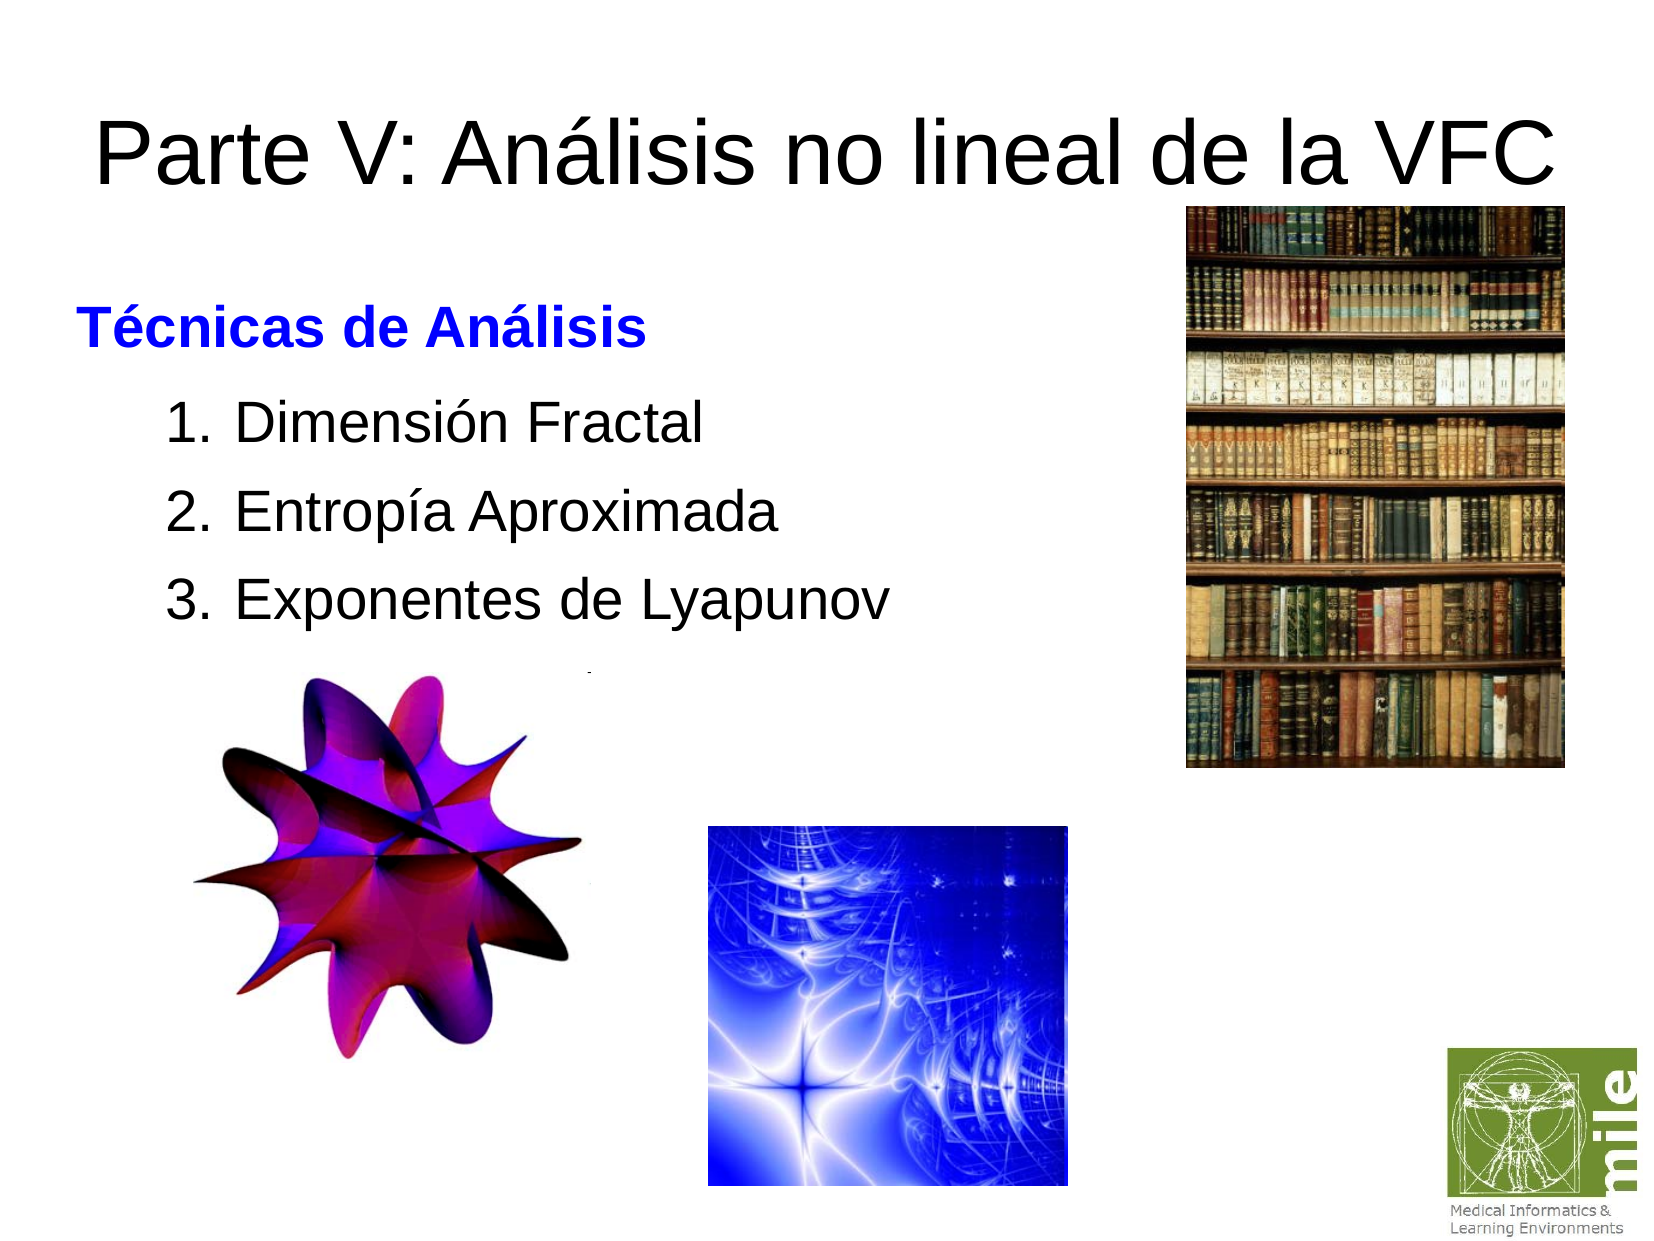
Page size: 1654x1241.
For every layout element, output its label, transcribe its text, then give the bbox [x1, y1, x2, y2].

picture [1440, 1033, 1654, 1241]
picture [193, 672, 591, 1063]
picture [1186, 206, 1565, 768]
picture [708, 826, 1068, 1186]
list Técnicas de Análisis Dimensión Fractal Entropía Aproximada Exponentes de Lyapunov [76, 295, 1565, 1114]
title Parte V: Análisis no lineal de la VFC [82, 56, 1571, 250]
